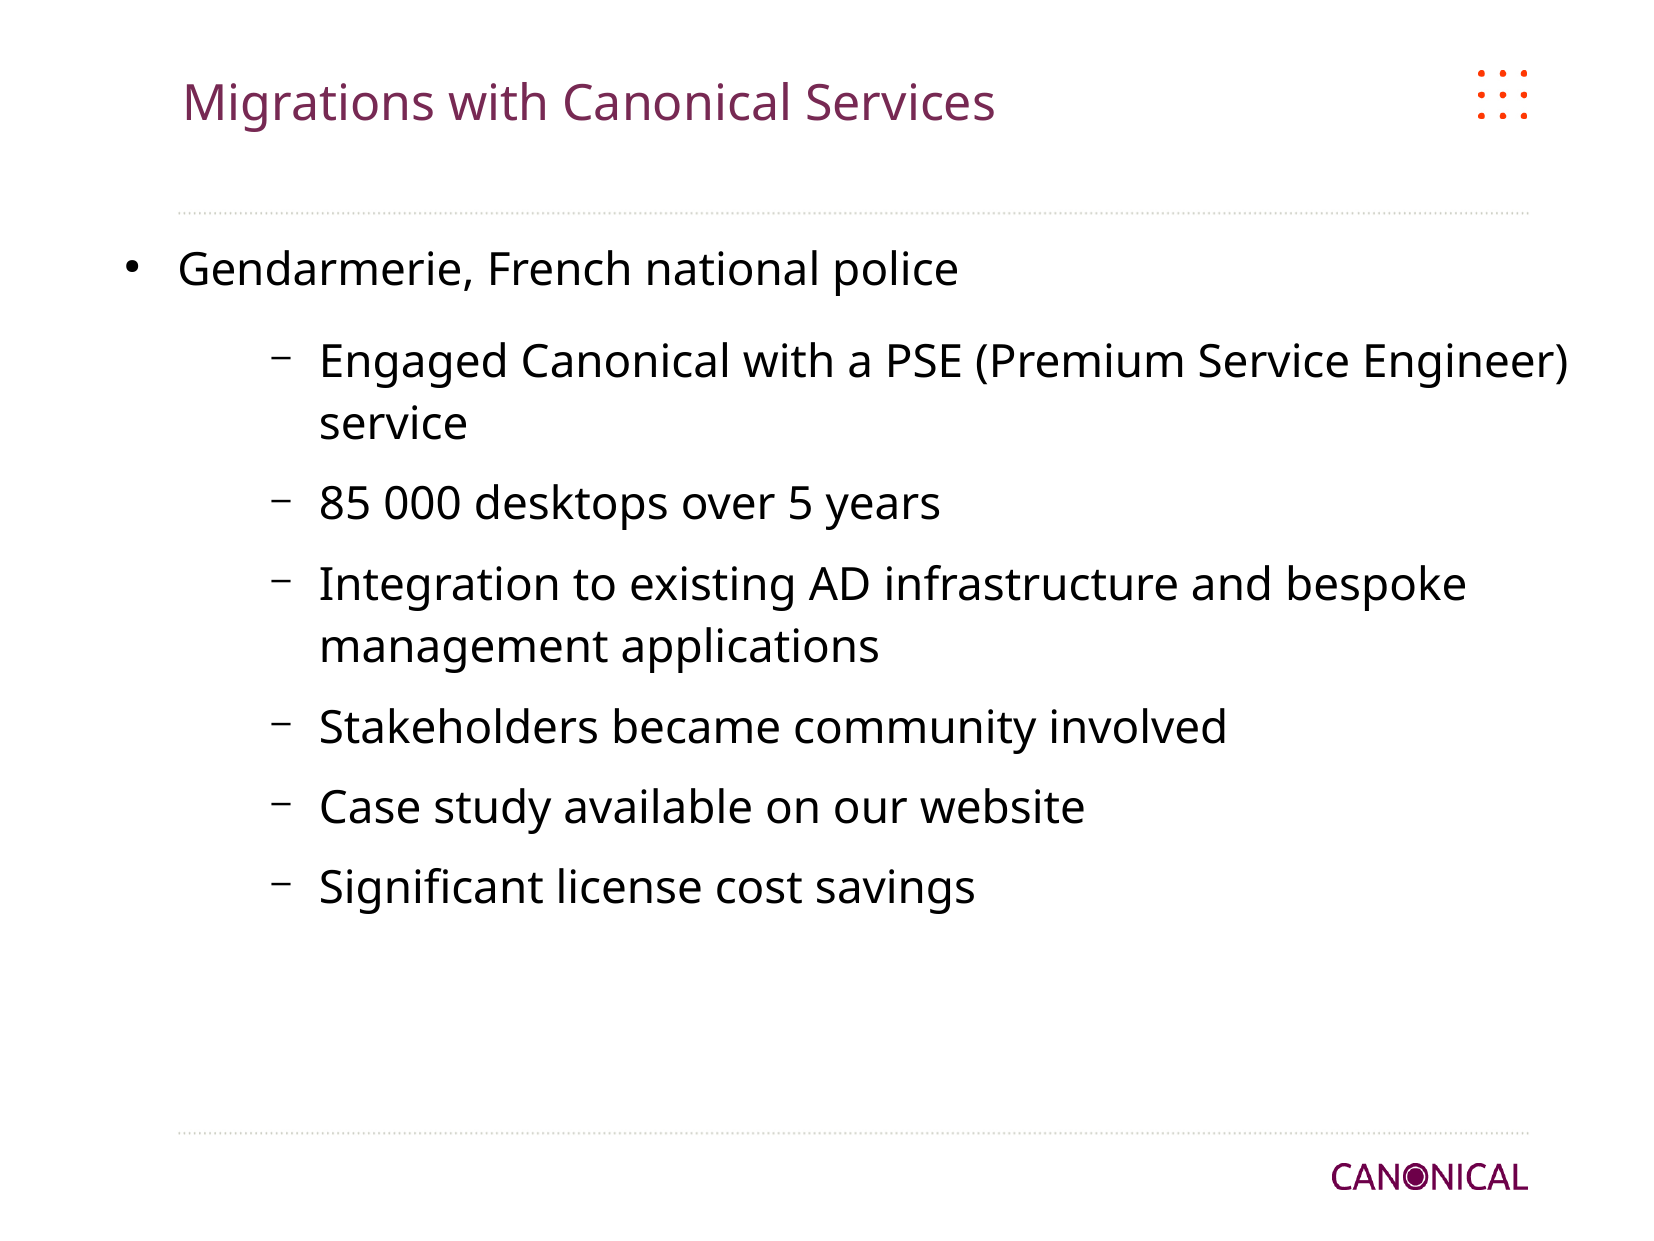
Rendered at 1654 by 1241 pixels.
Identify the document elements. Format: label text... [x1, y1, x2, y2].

picture [1332, 1163, 1528, 1190]
text_box Migrations with Canonical Services [167, 59, 989, 130]
list Gendarmerie, French national police Engaged Canonical with a PSE (Premium Service Engineer) service 85 000 desktops over 5 years Integration to existing AD infrastructure and bespoke management applications Stakeholders became community involved Case study available on our website Significant license cost savings [106, 236, 1595, 1040]
picture [1478, 70, 1527, 119]
picture [177, 1129, 1532, 1136]
picture [177, 209, 1532, 216]
